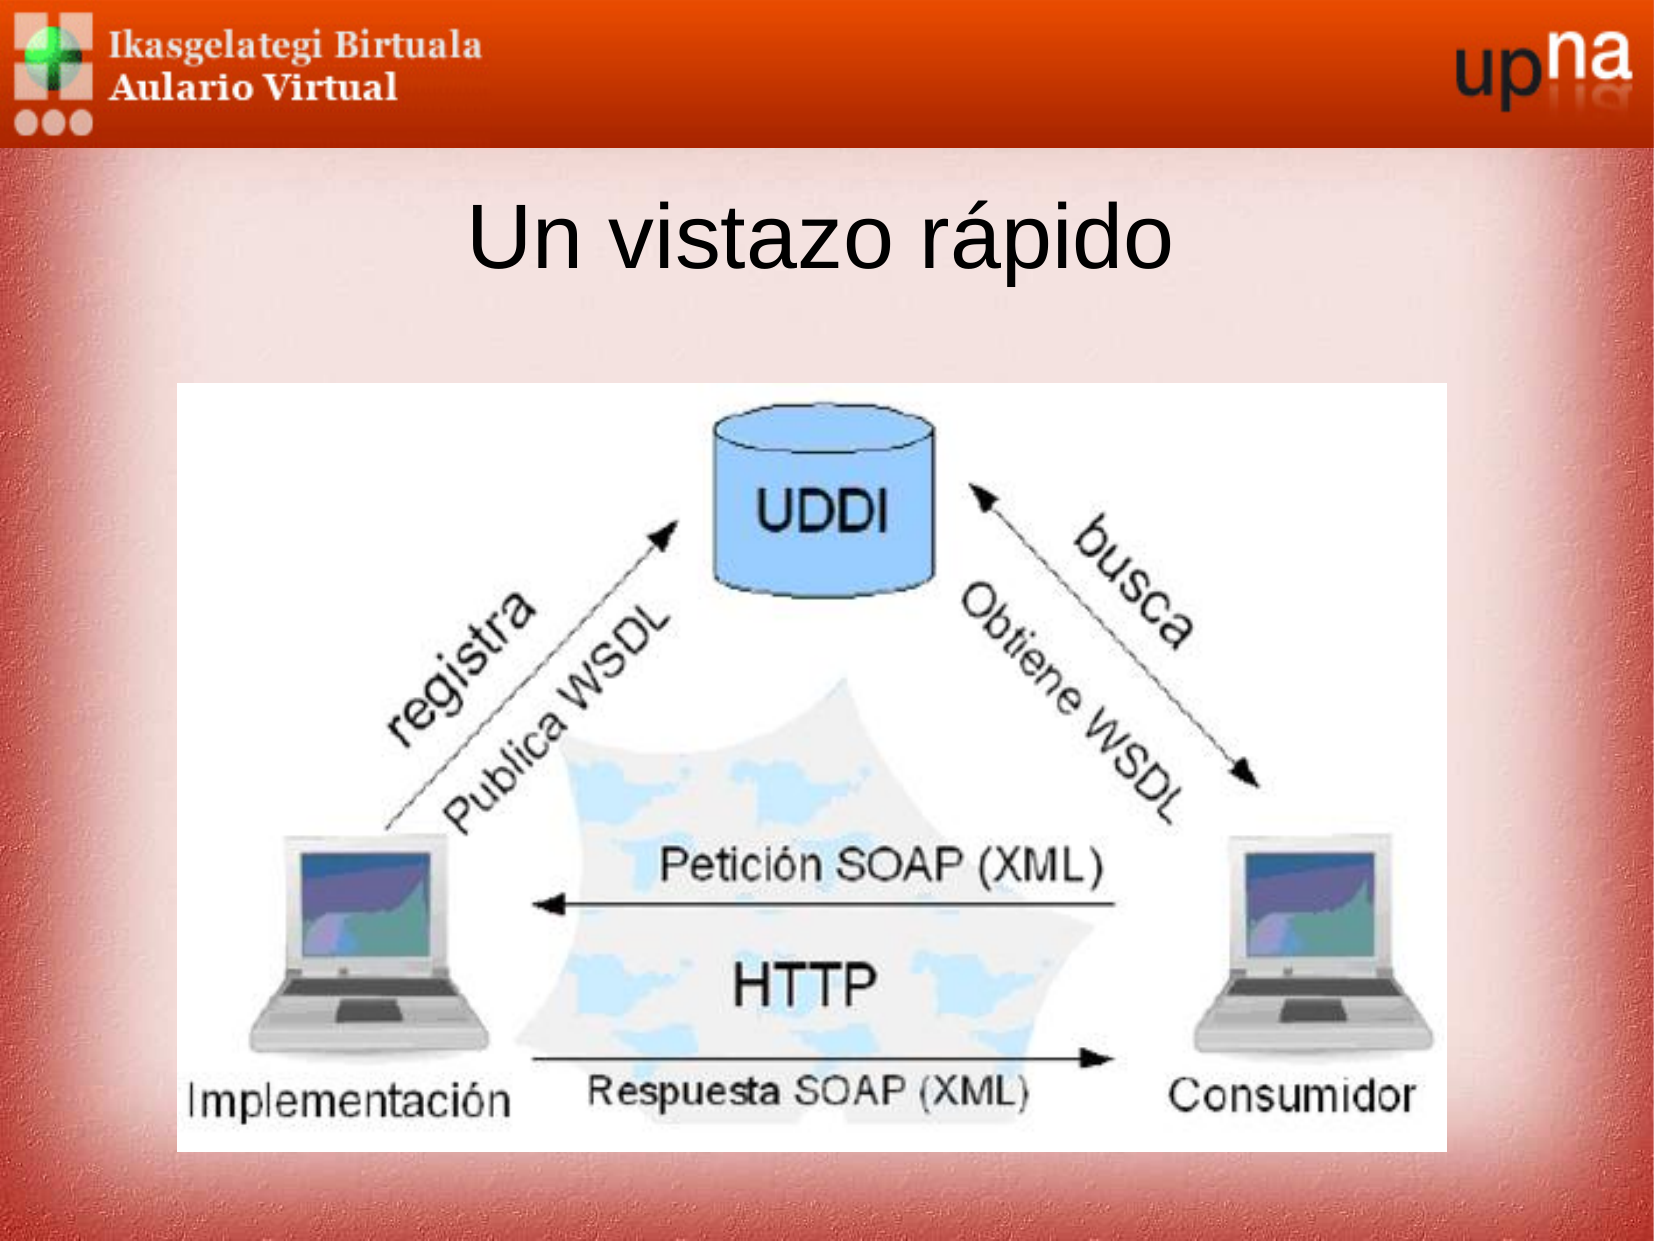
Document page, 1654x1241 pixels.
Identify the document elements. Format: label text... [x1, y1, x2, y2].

title Un vistazo rápido [76, 147, 1565, 326]
picture [0, 0, 1654, 1241]
